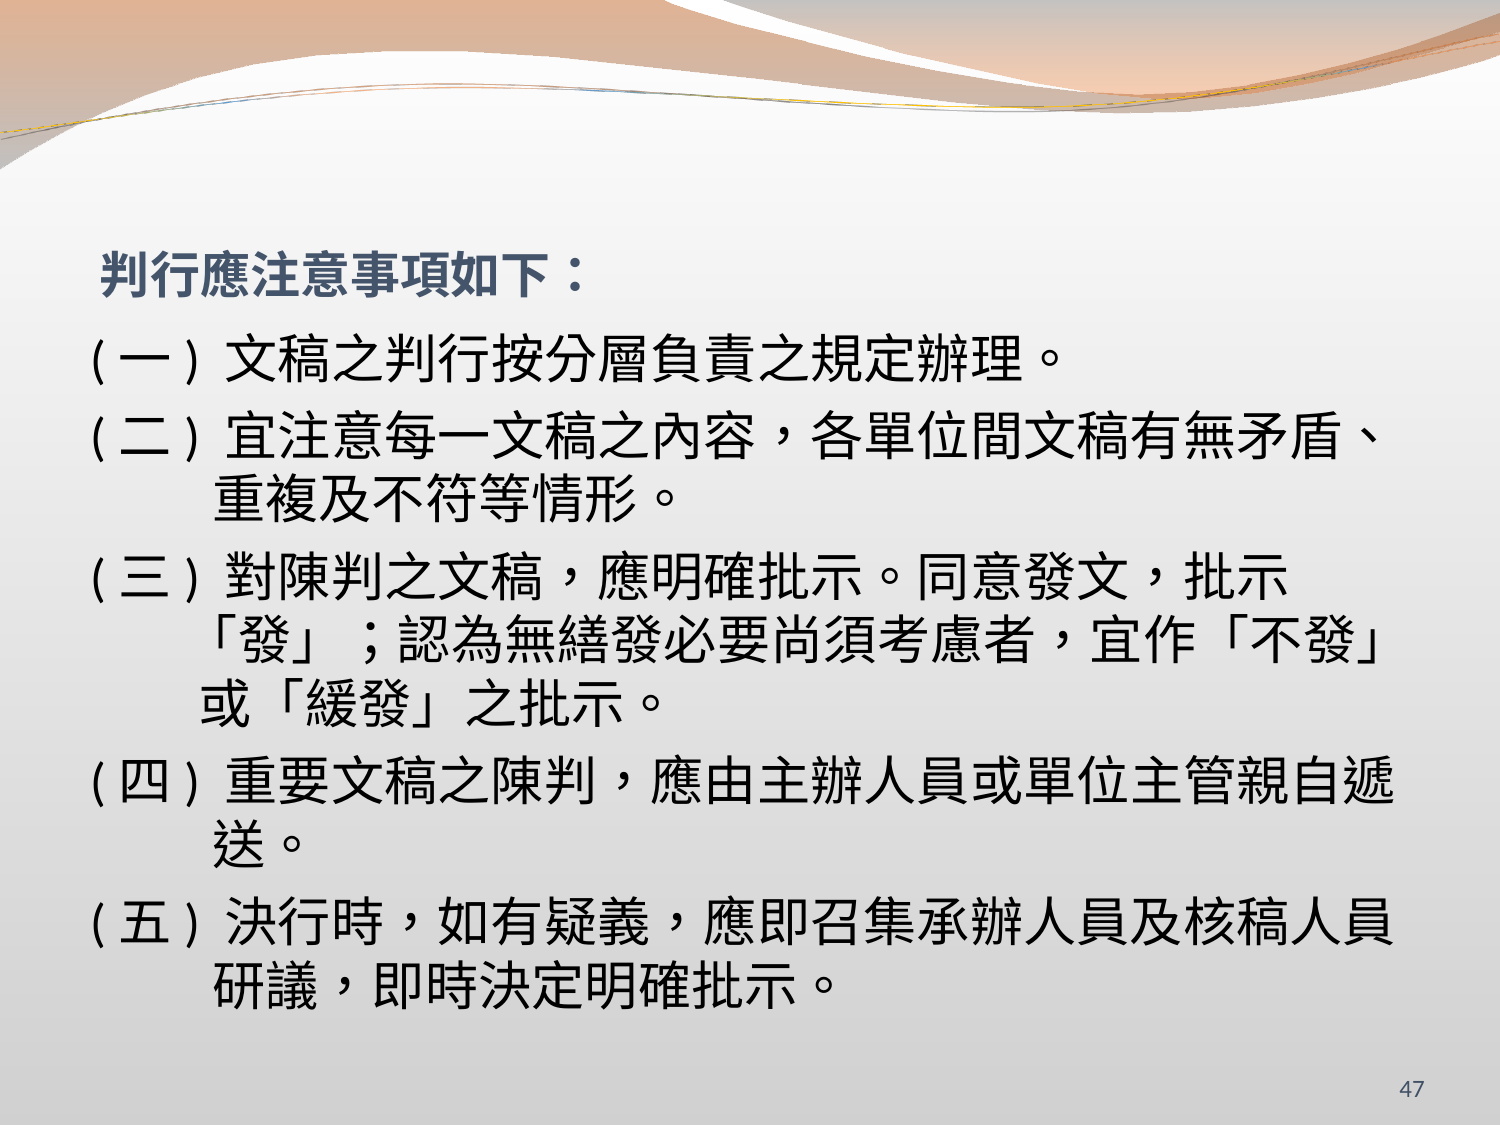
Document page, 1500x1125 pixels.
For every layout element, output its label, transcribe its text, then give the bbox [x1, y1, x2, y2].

title 判行應注意事項如下： [75, 115, 1426, 304]
list (一) 文稿之判行按分層負責之規定辦理。 (二) 宜注意每一文稿之內容，各單位間文稿有無矛盾、 重複及不符等情形。 (三) 對陳判之文稿，應明確批示。同意發文，批示 「發」；認為無繕發必要尚須考慮者，宜作「不發」 或「緩發」之批示。 (四) 重要文稿之陳判，應由主辦人員或單位主管親自遞 送。 (五) 決行時，如有疑義，應即召集承辦人員及核稿人員 研議，即時決定明確批示。 [75, 317, 1426, 1038]
picture [0, 33, 1500, 140]
text_box <編號> [1299, 1042, 1426, 1103]
